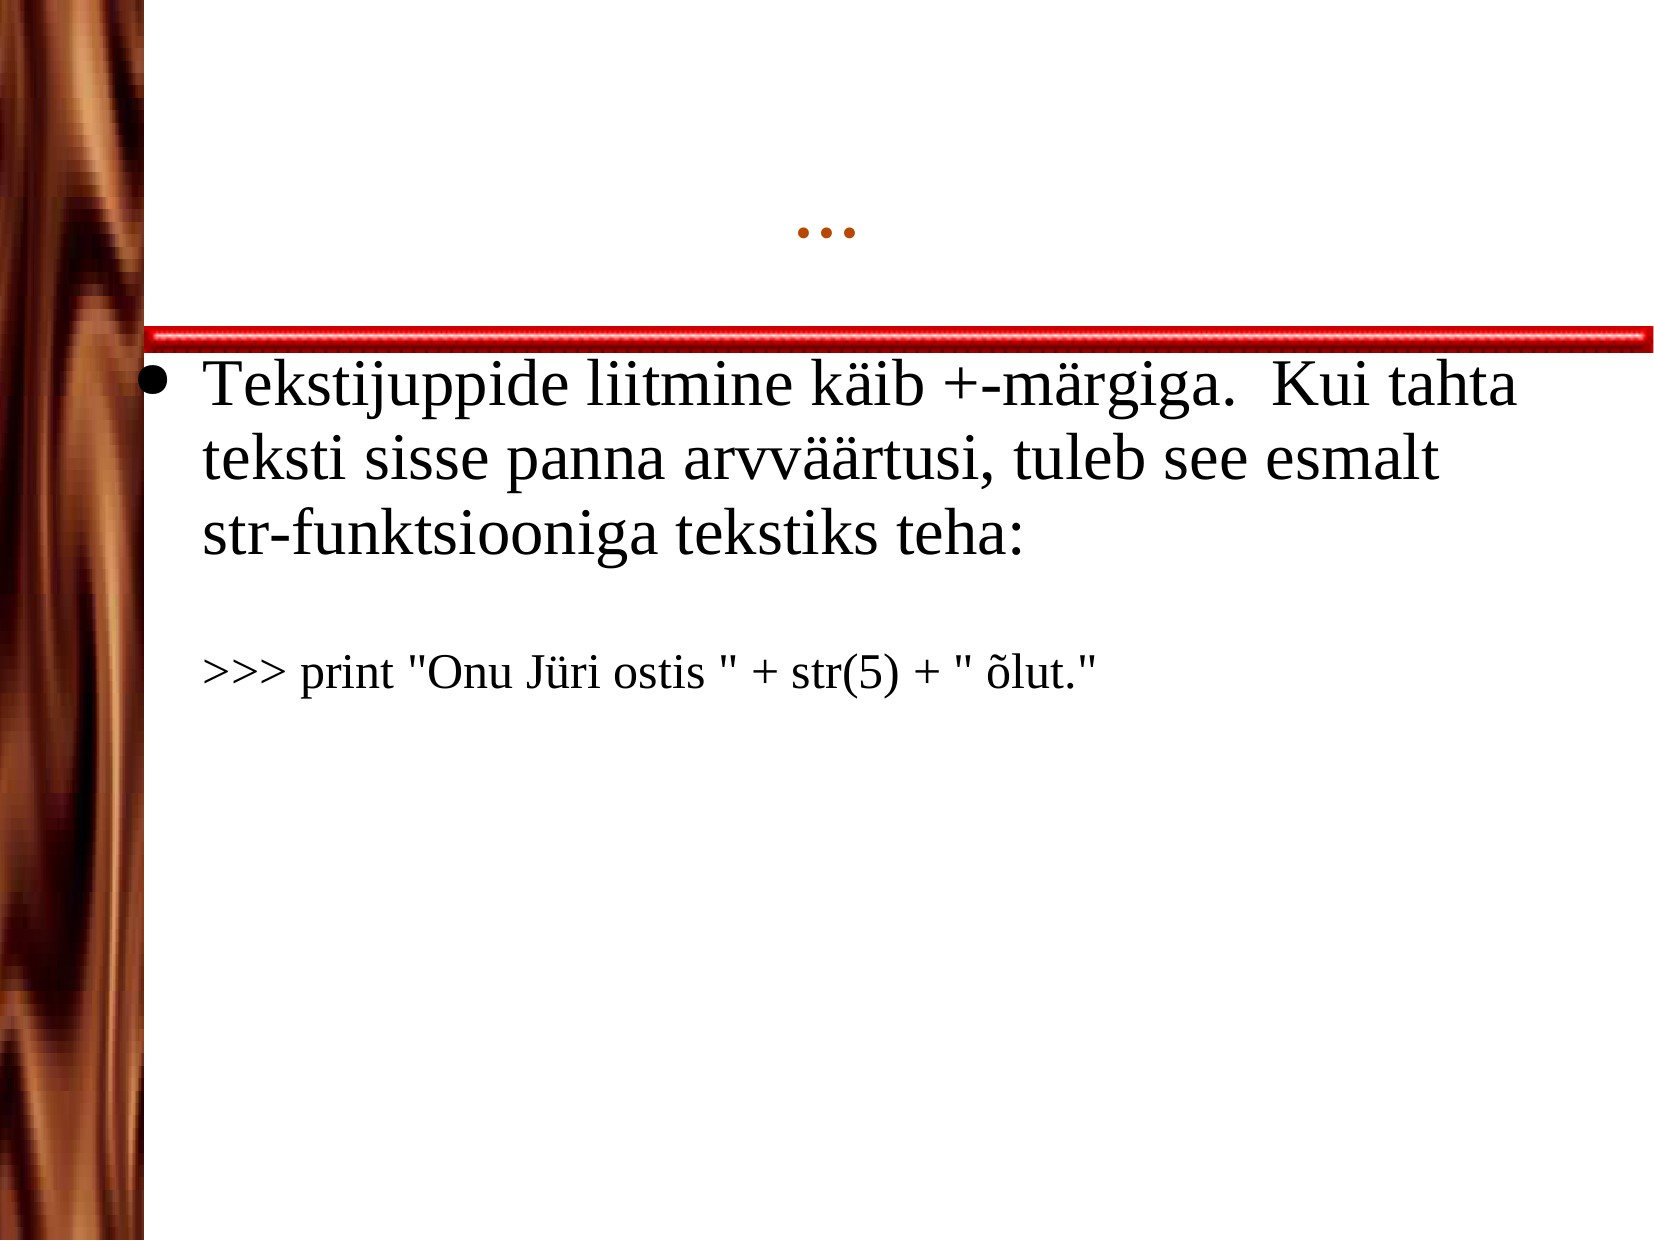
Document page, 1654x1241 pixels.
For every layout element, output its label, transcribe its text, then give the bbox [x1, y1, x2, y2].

list Tekstijuppide liitmine käib +-märgiga. Kui tahta teksti sisse panna arvväärtusi, tuleb see esmalt str-funktsiooniga tekstiks teha: >>> print "Onu Jüri ostis " + str(5) + " õlut." [121, 344, 1533, 1126]
picture [0, 0, 1654, 1240]
title ... [121, 100, 1533, 312]
